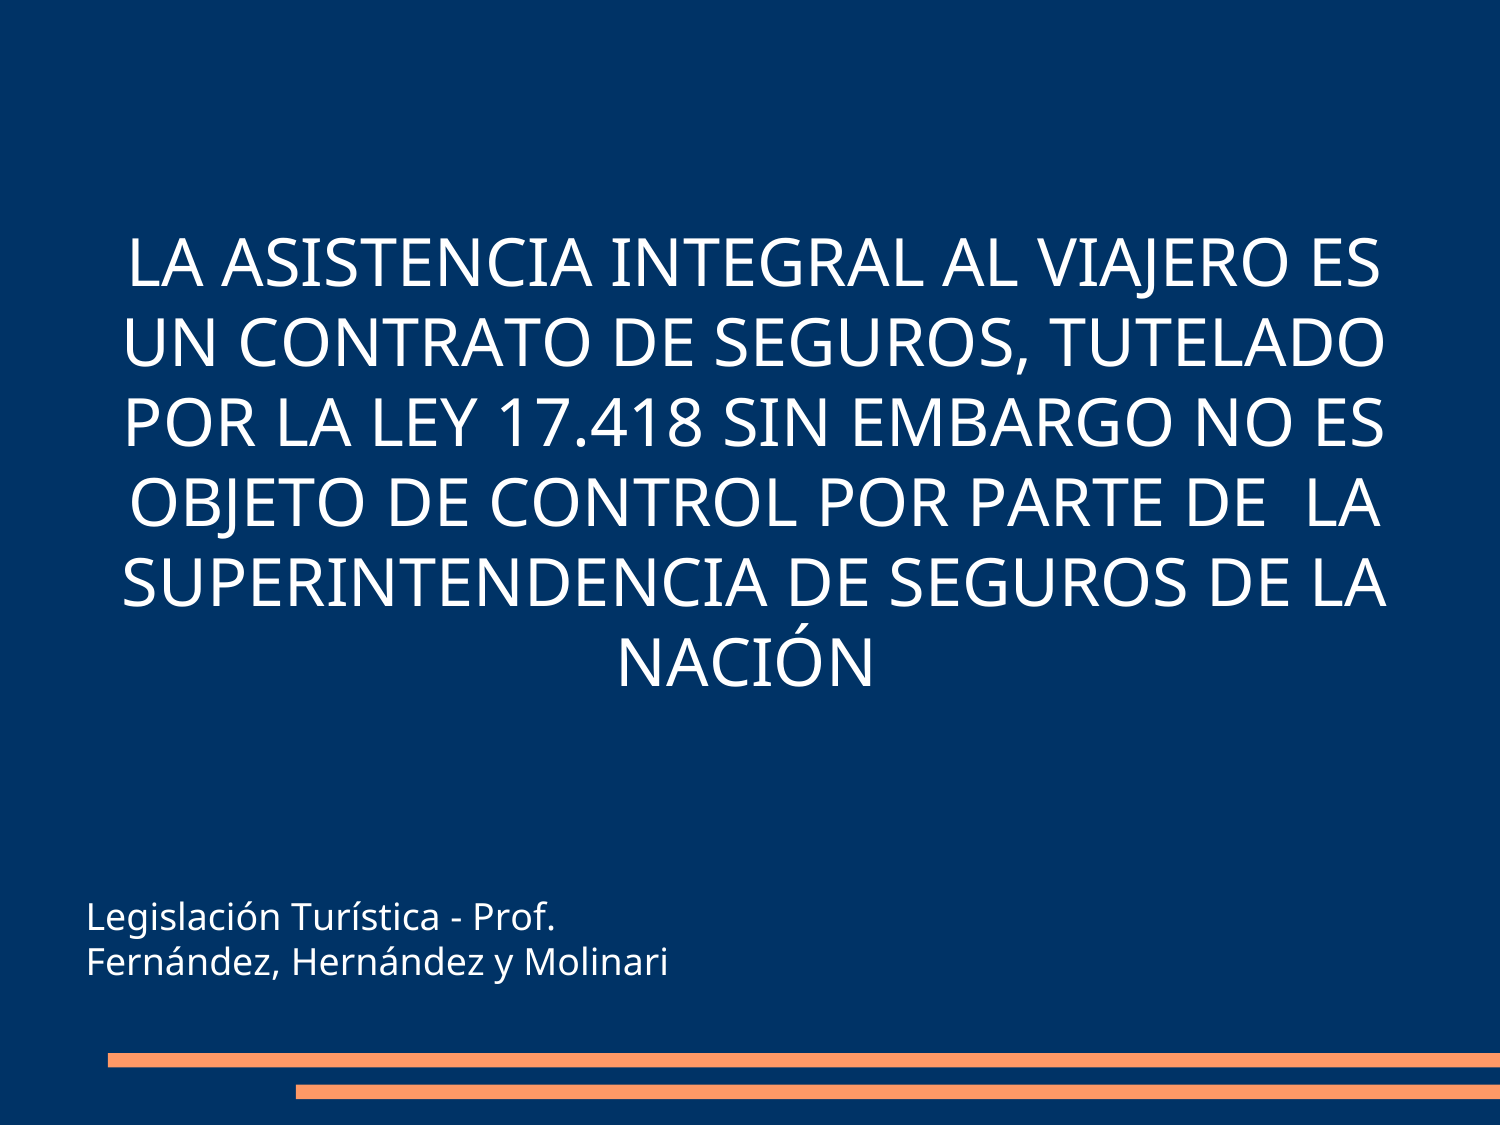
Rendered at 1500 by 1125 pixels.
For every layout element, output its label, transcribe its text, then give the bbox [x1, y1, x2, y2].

footer Legislación Turística - Prof. Fernández, Hernández y Molinari [70, 885, 770, 936]
list LA ASISTENCIA INTEGRAL AL VIAJERO ES UN CONTRATO DE SEGUROS, TUTELADO POR LA LEY 17.418 SIN EMBARGO NO ES OBJETO DE CONTROL POR PARTE DE LA SUPERINTENDENCIA DE SEGUROS DE LA NACIÓN [75, 212, 1425, 916]
